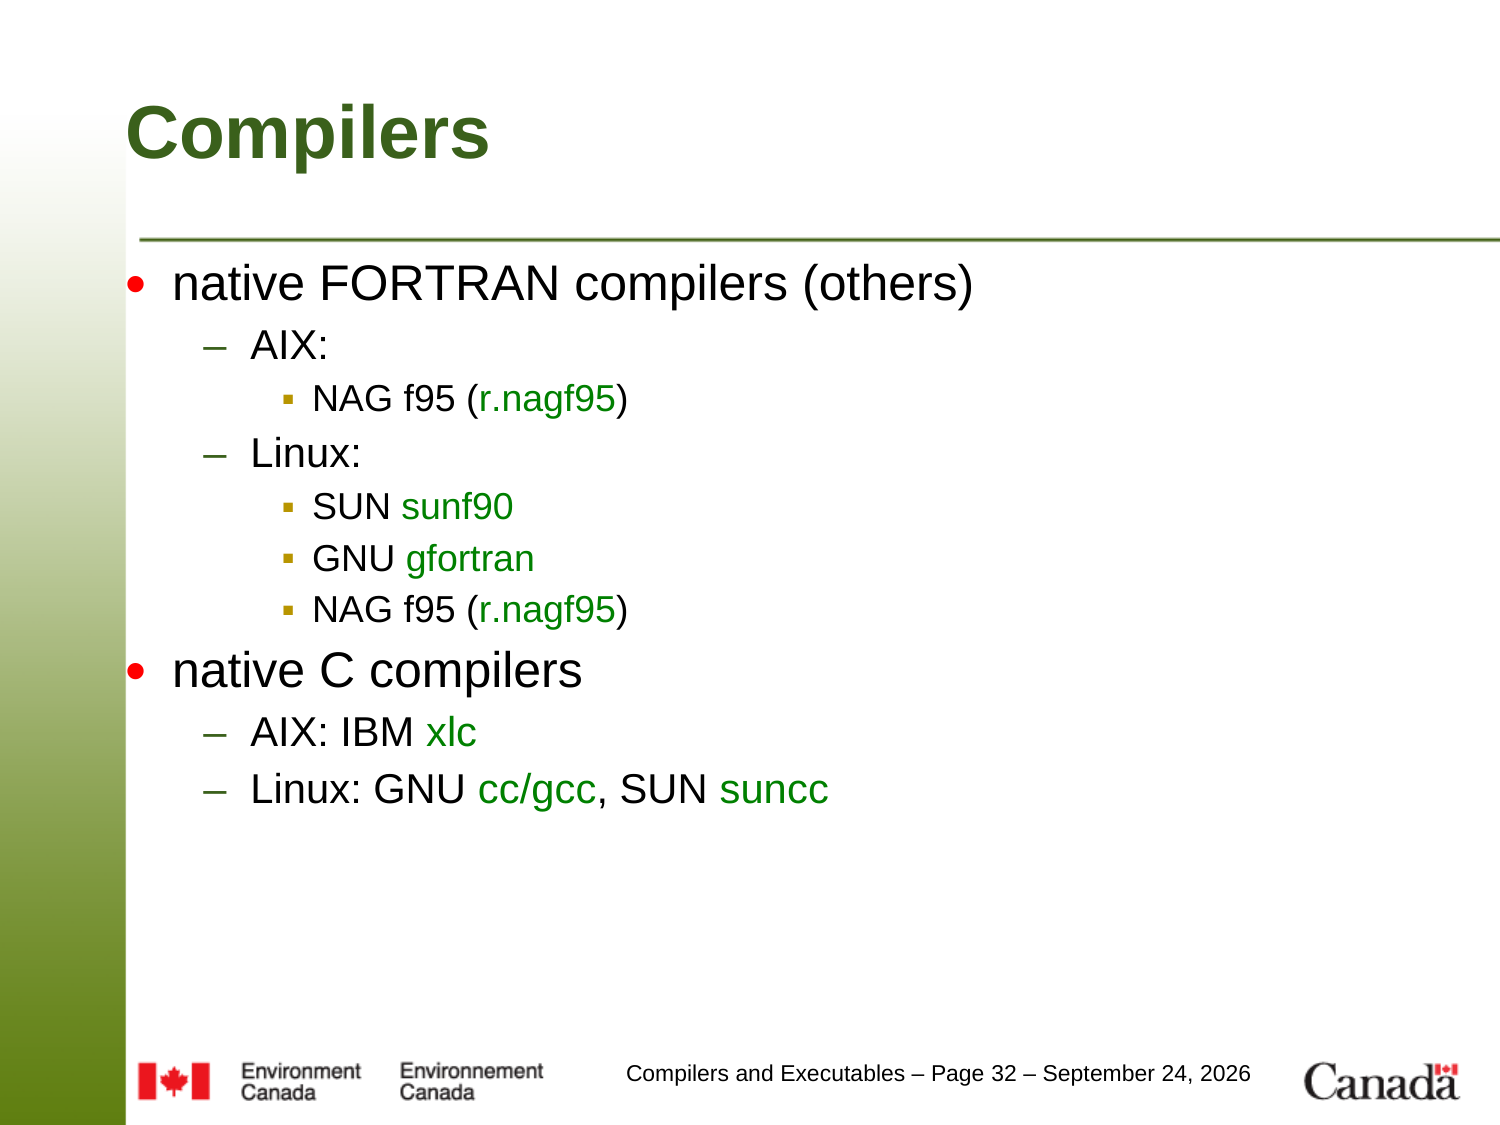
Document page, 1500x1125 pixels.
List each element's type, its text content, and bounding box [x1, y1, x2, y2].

title Compilers [125, 52, 1463, 213]
list native FORTRAN compilers (others) AIX: NAG f95 (r.nagf95) Linux: SUN sunf90 GNU gfortran NAG f95 (r.nagf95) native C compilers AIX: IBM xlc Linux: GNU cc/gcc, SUN suncc [125, 255, 1463, 1009]
picture [0, 0, 1500, 1125]
